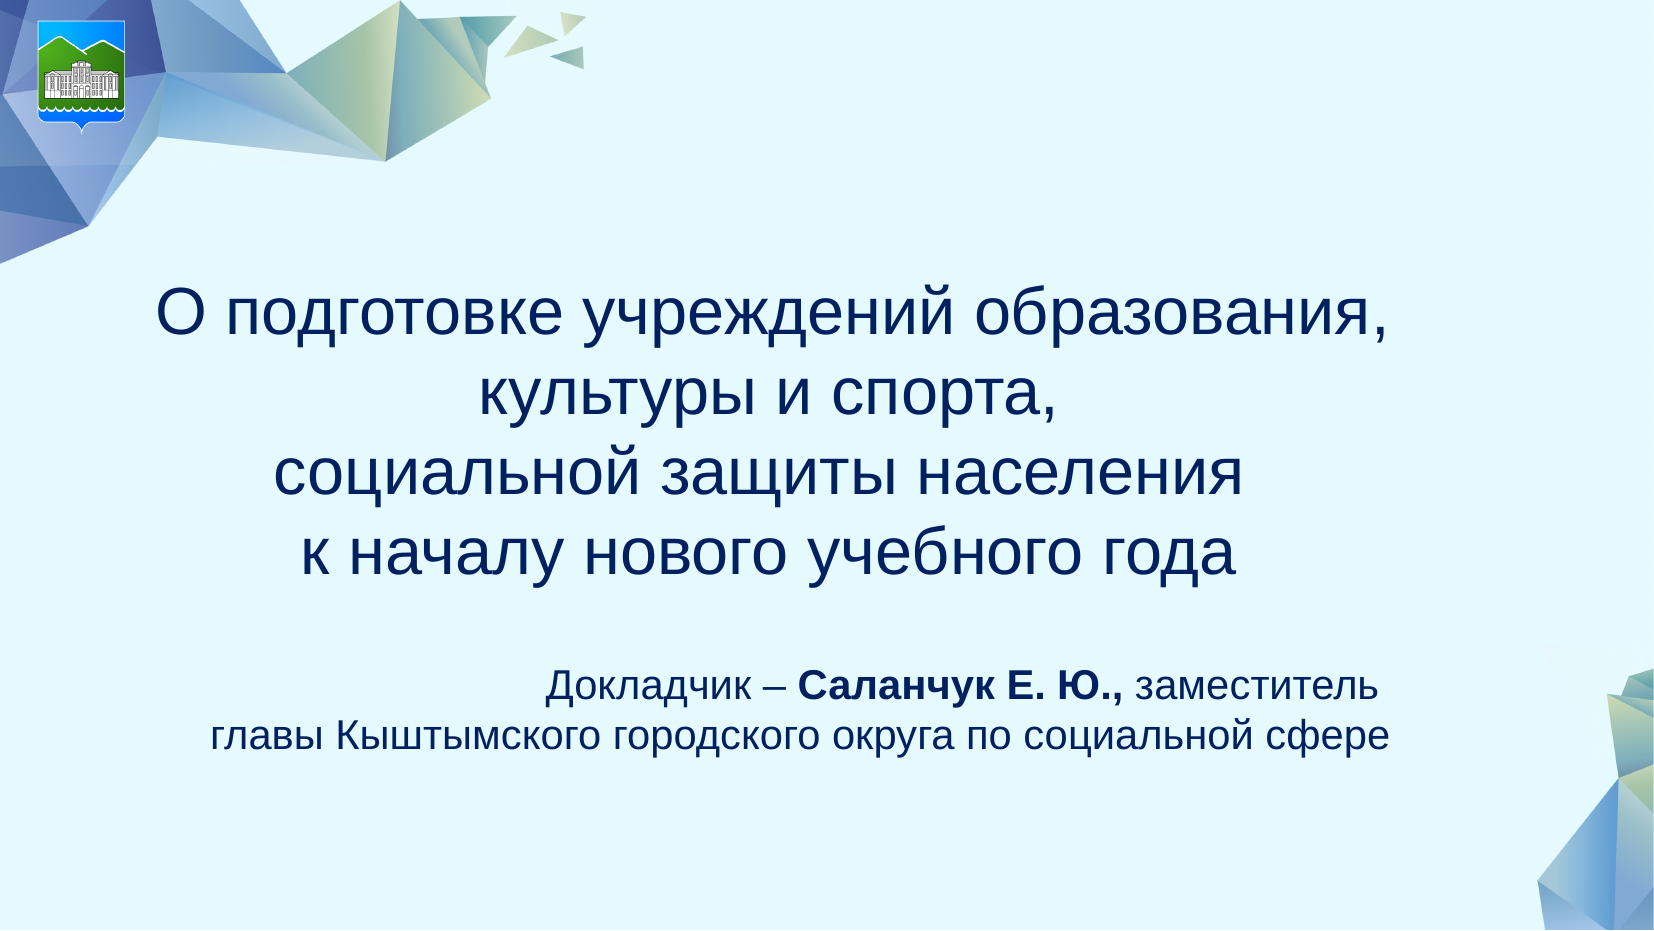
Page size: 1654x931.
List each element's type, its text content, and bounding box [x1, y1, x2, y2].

subtitle О подготовке учреждений образования, культуры и спорта, социальной защиты населения к началу нового учебного года Докладчик – Саланчук Е. Ю., заместитель главы Кыштымского городского округа по социальной сфере [147, 242, 1625, 784]
picture [0, 0, 1654, 931]
